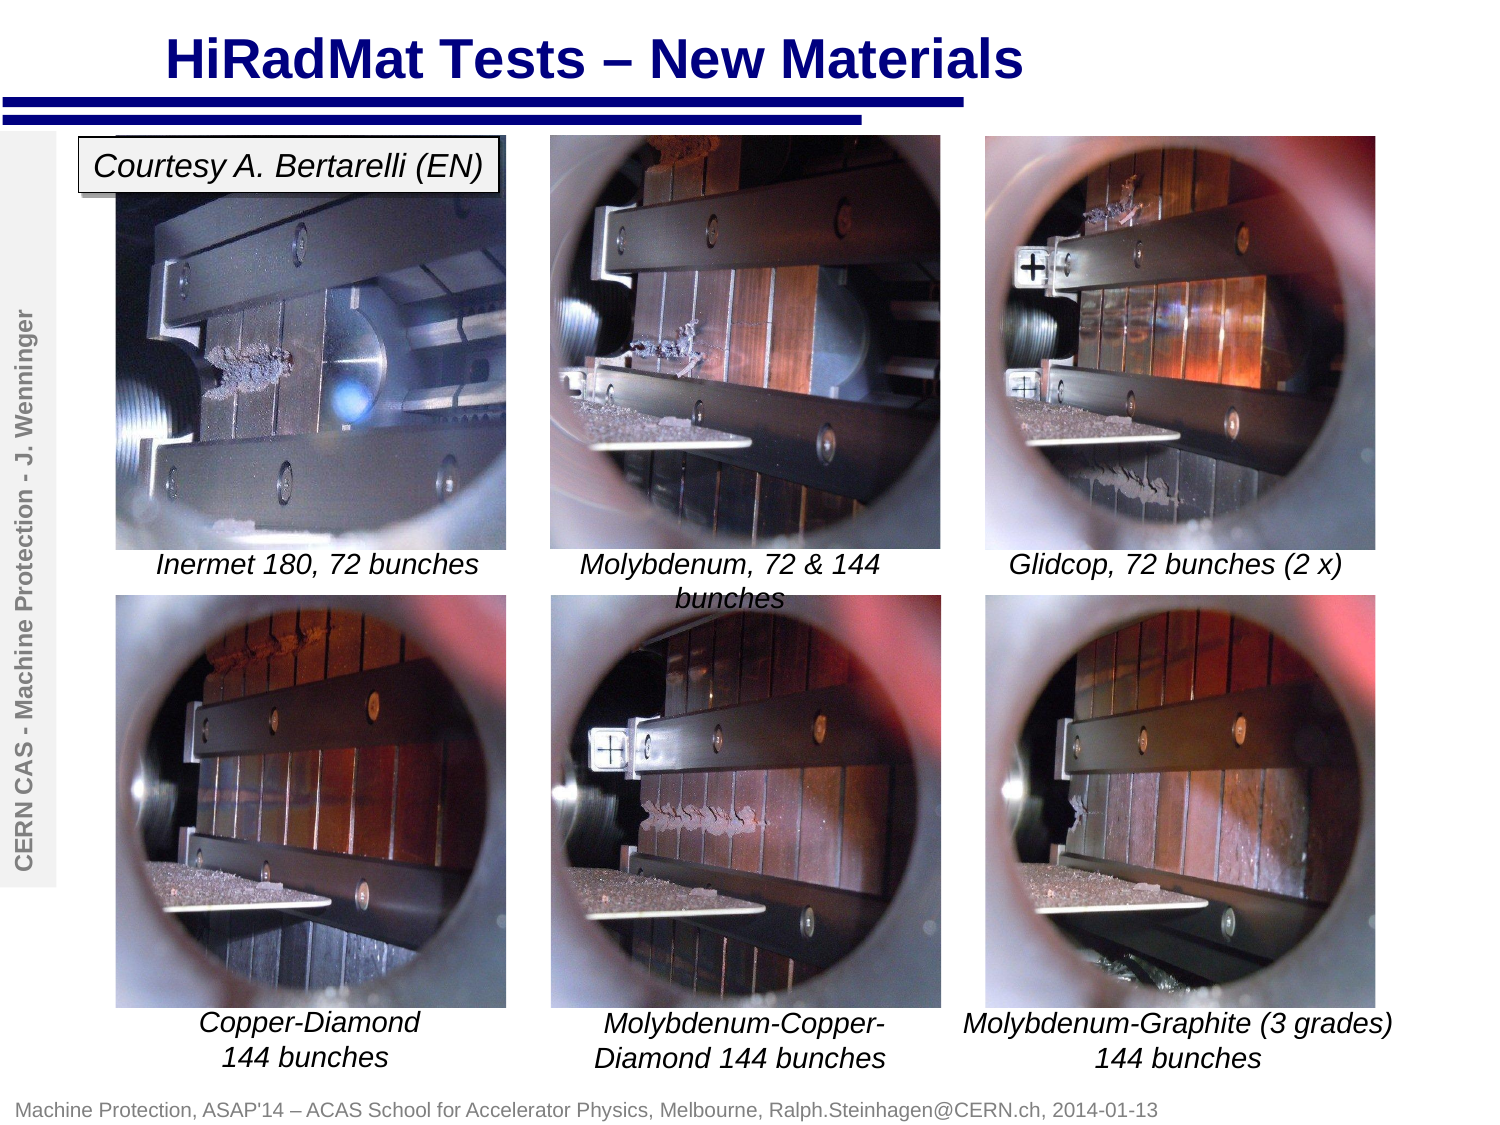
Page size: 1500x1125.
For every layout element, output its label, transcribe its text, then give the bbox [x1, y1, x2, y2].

text_box Copper-Diamond 144 bunches [108, 995, 511, 1082]
title HiRadMat Tests – New Materials [149, 0, 1200, 113]
text_box Glidcop, 72 bunches (2 x) [984, 537, 1376, 588]
text_box Molybdenum-Graphite (3 grades) 144 bunches [943, 997, 1422, 1083]
text_box CERN CAS - Machine Protection - J. Wenninger [0, 131, 57, 888]
picture [106, 595, 513, 1085]
picture [51, 135, 958, 591]
picture [539, 595, 1425, 1086]
text_box Molybdenum-Copper-Diamond 144 bunches [542, 996, 941, 1082]
picture [982, 136, 1378, 591]
text_box Inermet 180, 72 bunches [54, 537, 503, 588]
text_box Molybdenum, 72 & 144 bunches [505, 537, 955, 623]
text_box Courtesy A. Bertarelli (EN) [78, 136, 500, 193]
